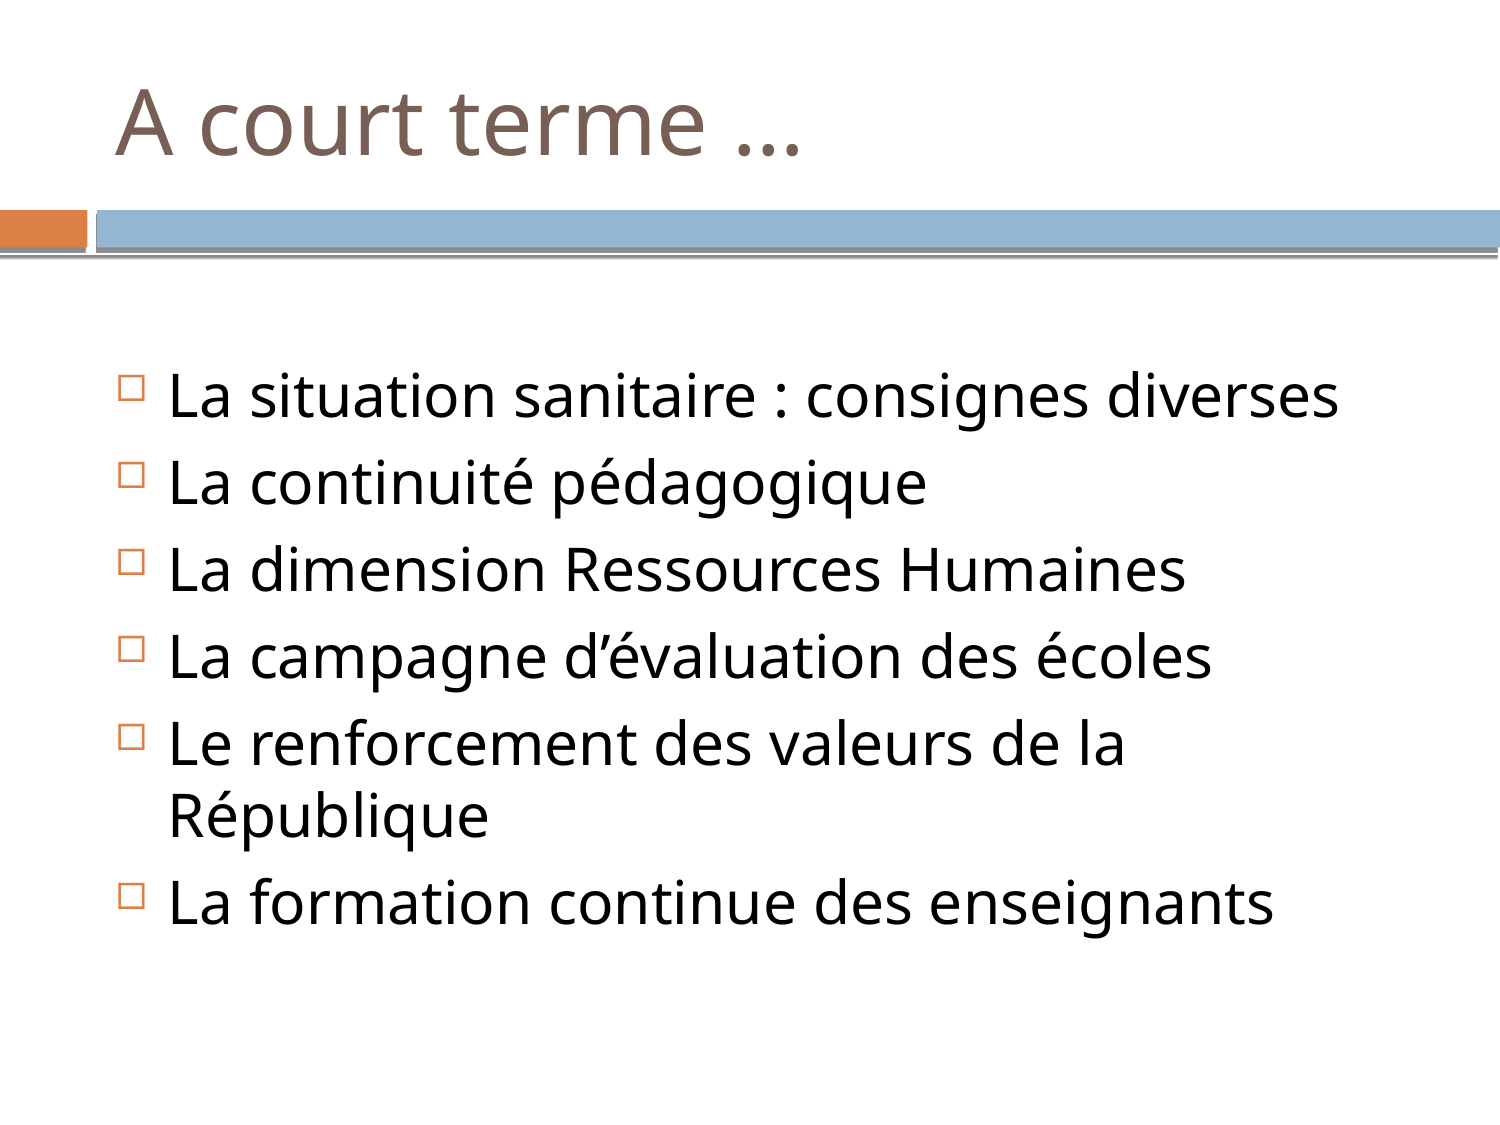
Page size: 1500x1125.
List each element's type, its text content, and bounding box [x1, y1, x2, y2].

title A court terme … [100, 37, 1438, 200]
list La situation sanitaire : consignes diverses La continuité pédagogique La dimension Ressources Humaines La campagne d’évaluation des écoles Le renforcement des valeurs de la République La formation continue des enseignants [100, 262, 1438, 1000]
